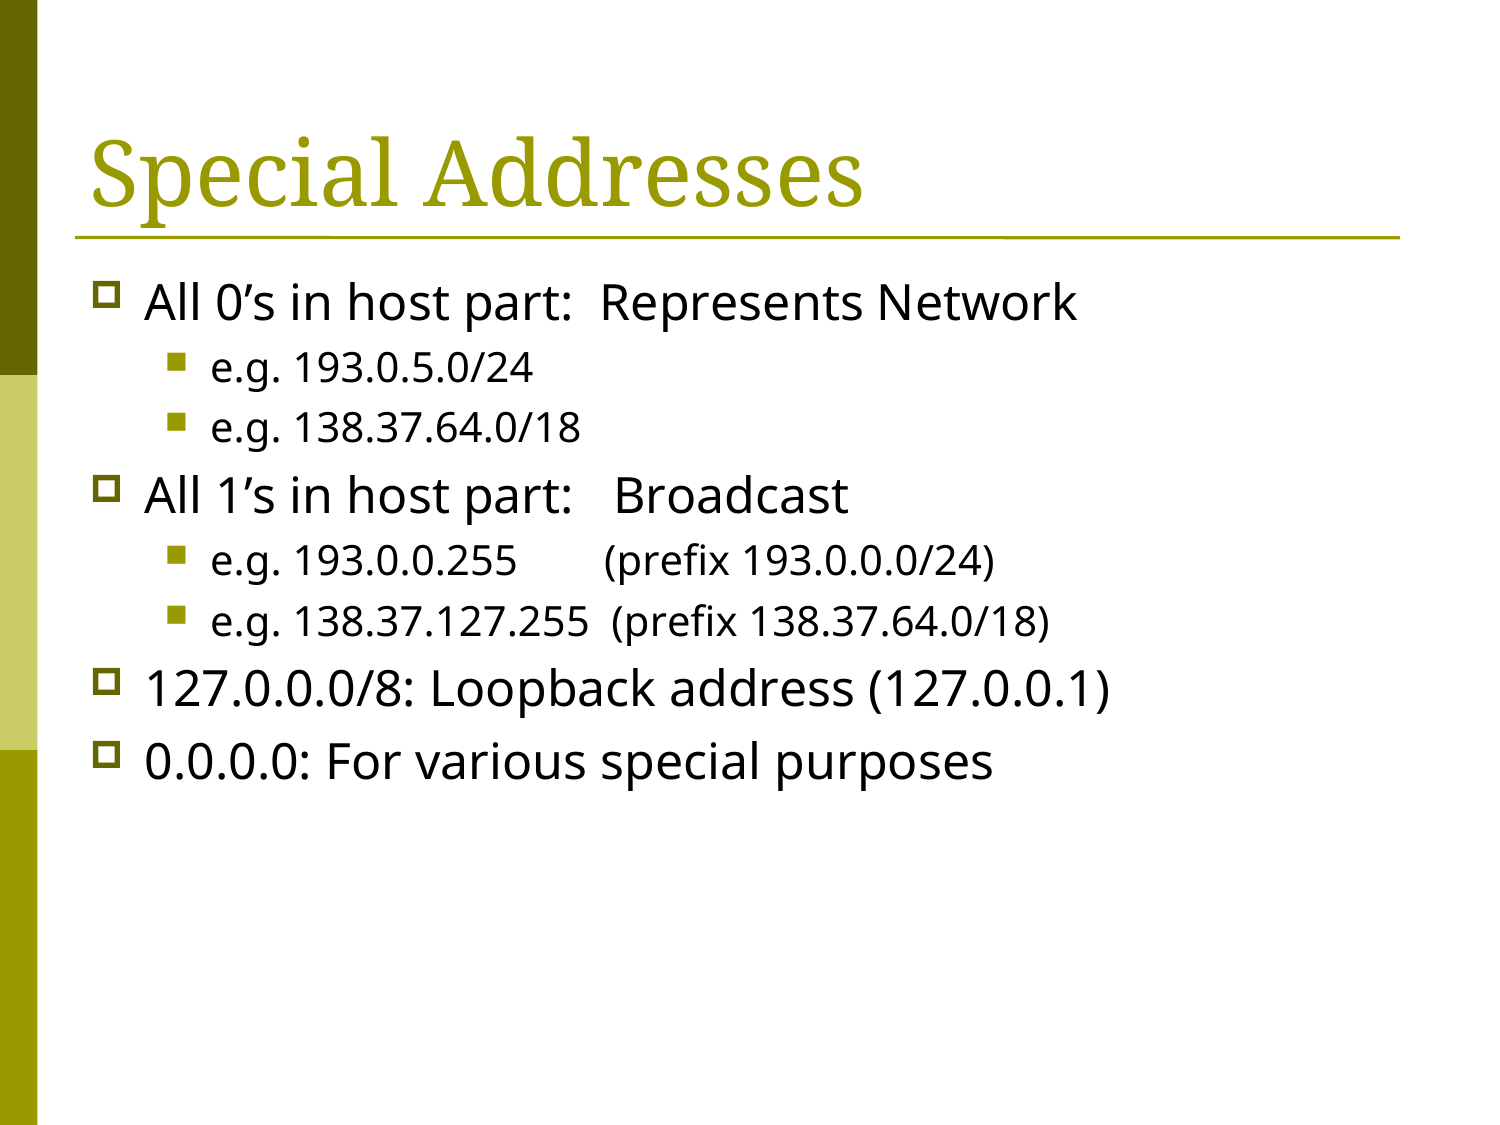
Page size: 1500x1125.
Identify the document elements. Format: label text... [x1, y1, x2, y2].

list All 0’s in host part: Represents Network e.g. 193.0.5.0/24 e.g. 138.37.64.0/18 All 1’s in host part: Broadcast e.g. 193.0.0.255 (prefix 193.0.0.0/24)‏ e.g. 138.37.127.255 (prefix 138.37.64.0/18)‏ 127.0.0.0/8: Loopback address (127.0.0.1)‏ 0.0.0.0: For various special purposes [75, 262, 1426, 1006]
title Special Addresses [75, 45, 1426, 233]
